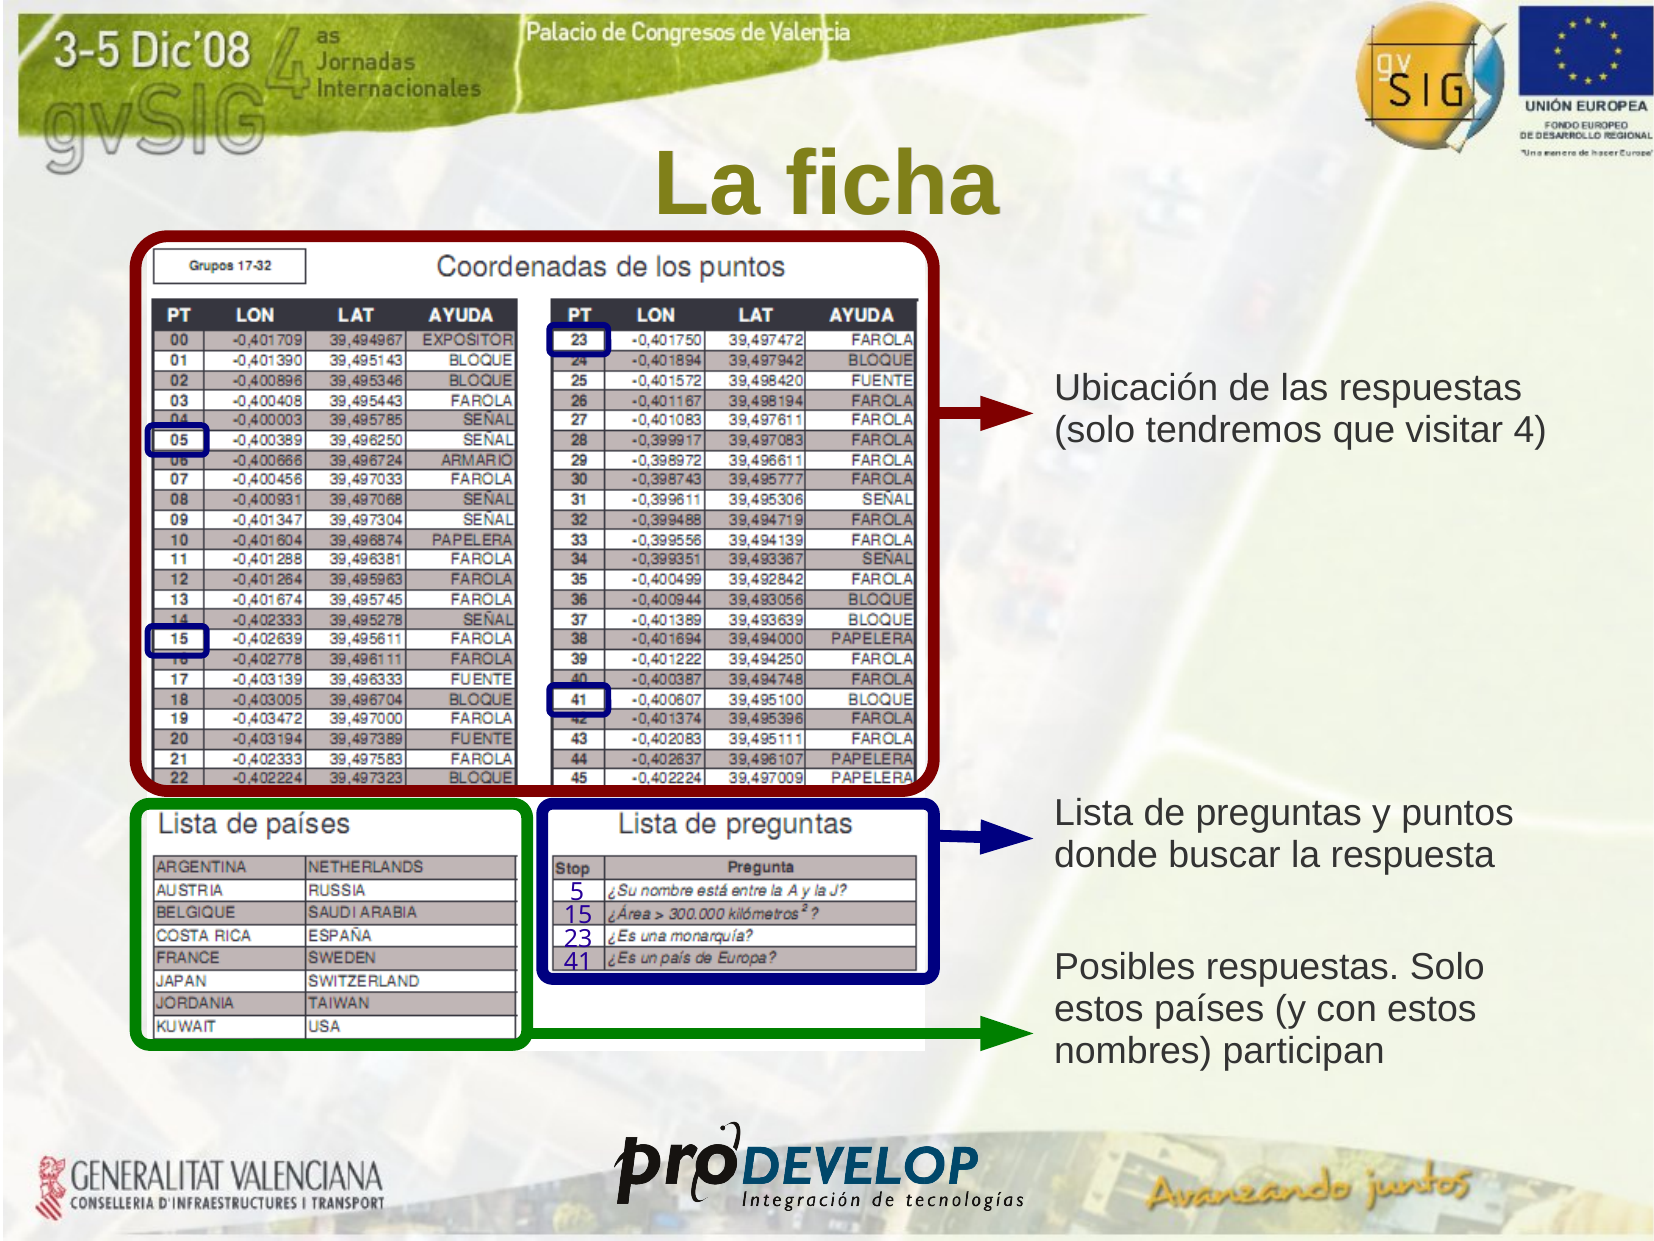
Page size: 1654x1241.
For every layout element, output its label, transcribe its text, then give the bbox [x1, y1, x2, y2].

text_box 5 [555, 865, 615, 913]
title La ficha [142, 254, 147, 287]
text_box Lista de preguntas y puntos donde buscar la respuesta [1039, 784, 1539, 884]
picture [3, 0, 1654, 1241]
text_box Ubicación de las respuestas (solo tendremos que visitar 4) [1039, 359, 1563, 459]
text_box 15 [549, 889, 609, 913]
text_box 23 [549, 913, 619, 936]
text_box Posibles respuestas. Solo estos países (y con estos nombres) participan [1039, 937, 1511, 1079]
text_box 41 [549, 936, 619, 987]
title La ficha [82, 78, 1571, 287]
